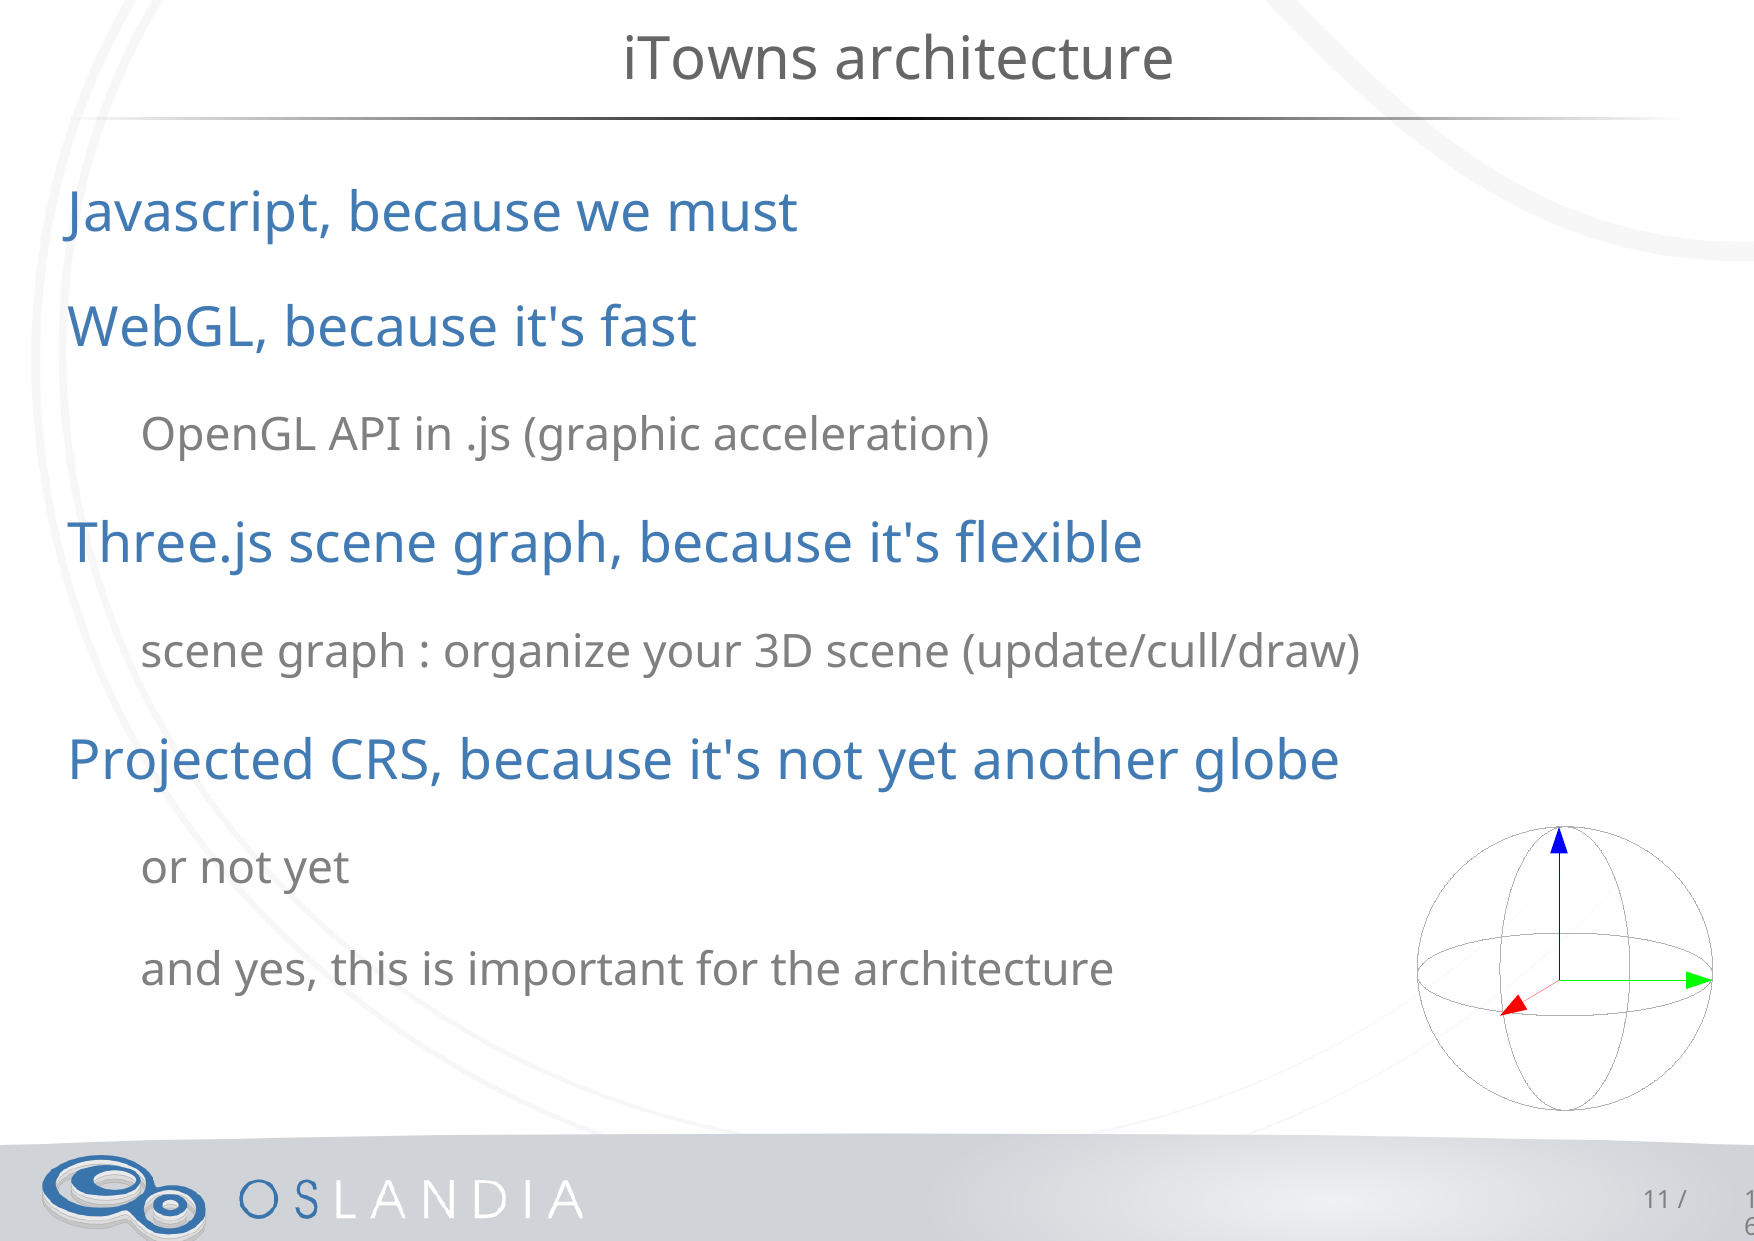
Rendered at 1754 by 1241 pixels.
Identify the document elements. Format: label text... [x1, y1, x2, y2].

picture [1748, 1226, 1754, 1233]
title iTowns architecture [31, 14, 1754, 98]
picture [0, 0, 1754, 1241]
list Javascript, because we must WebGL, because it's fast OpenGL API in .js (graphic acceleration) Three.js scene graph, because it's flexible scene graph : organize your 3D scene (update/cull/draw) Projected CRS, because it's not yet another globe or not yet and yes, this is important for the architecture [37, 172, 1666, 1090]
